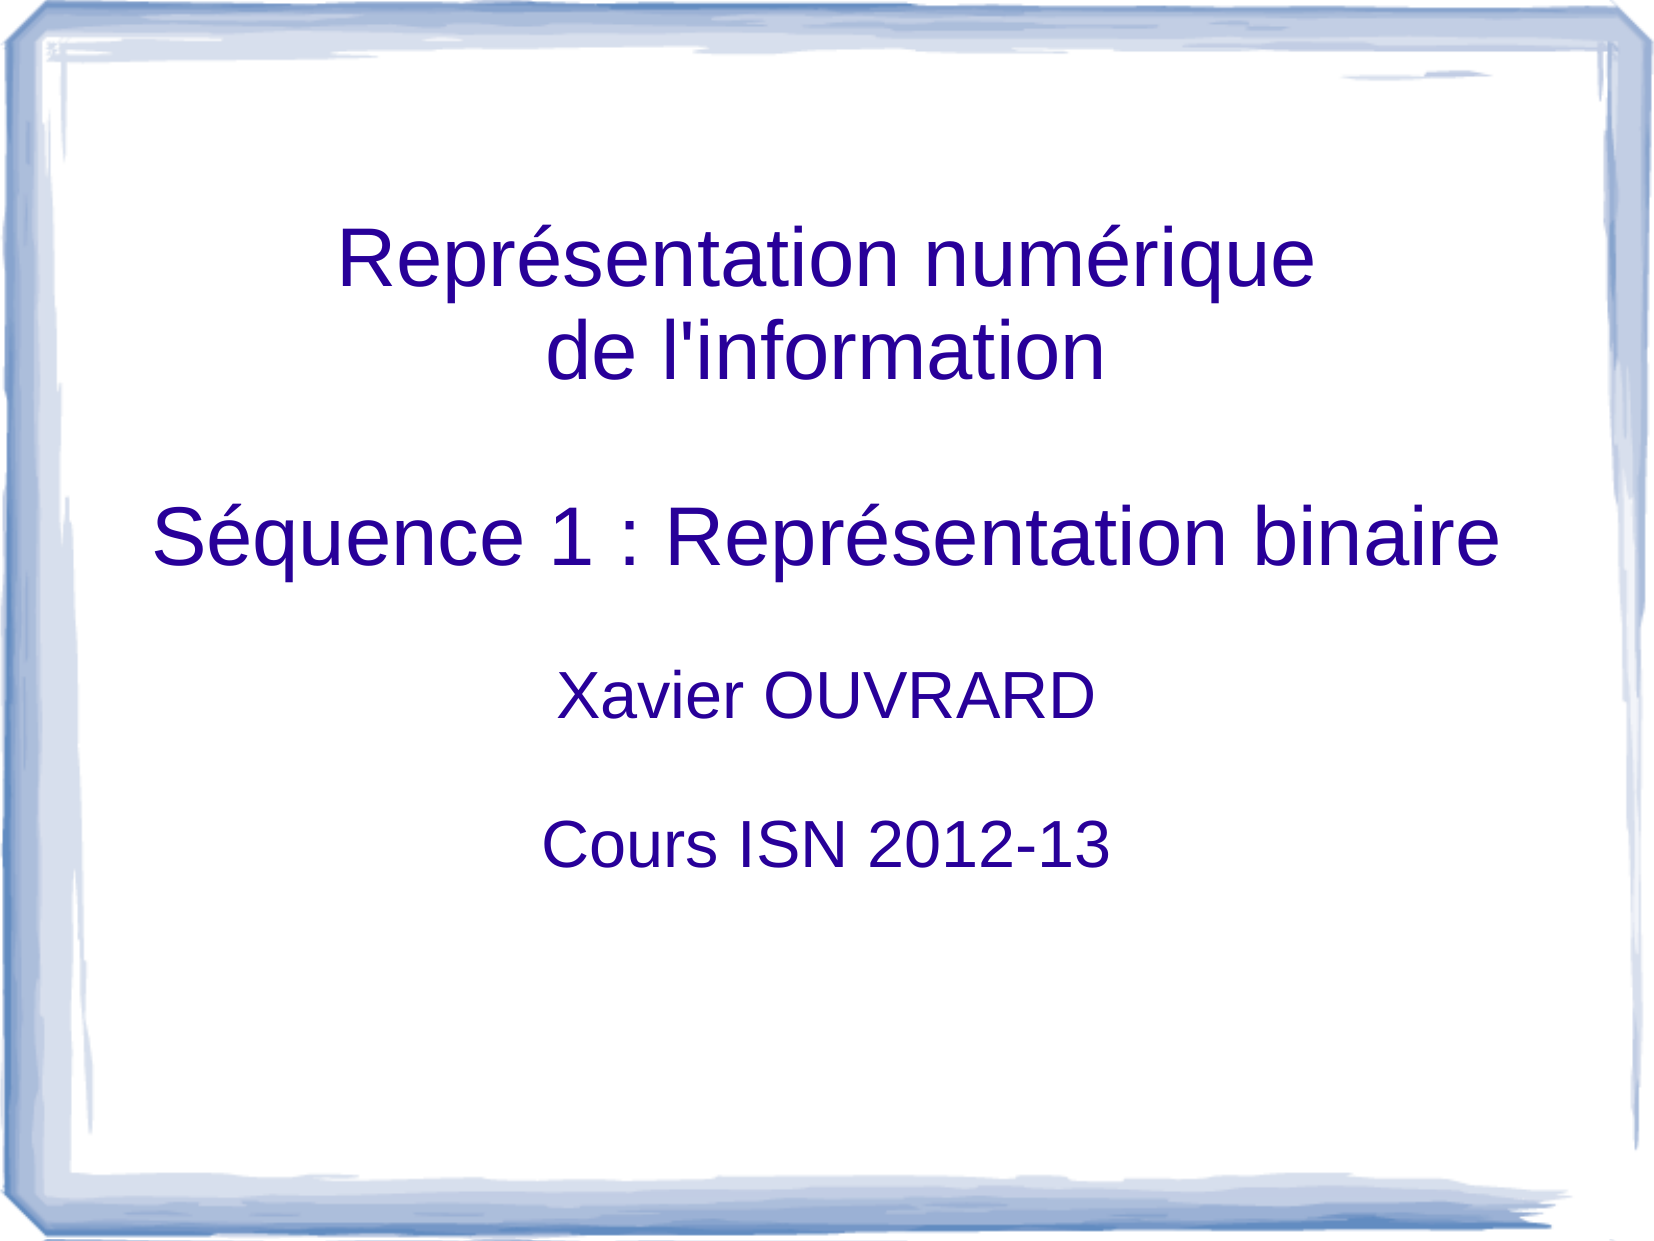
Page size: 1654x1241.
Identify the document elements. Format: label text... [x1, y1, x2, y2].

subtitle Représentation numérique de l'information Séquence 1 : Représentation binaire Xavier OUVRARD Cours ISN 2012-13 [82, 49, 1571, 1045]
picture [0, 0, 1654, 1241]
